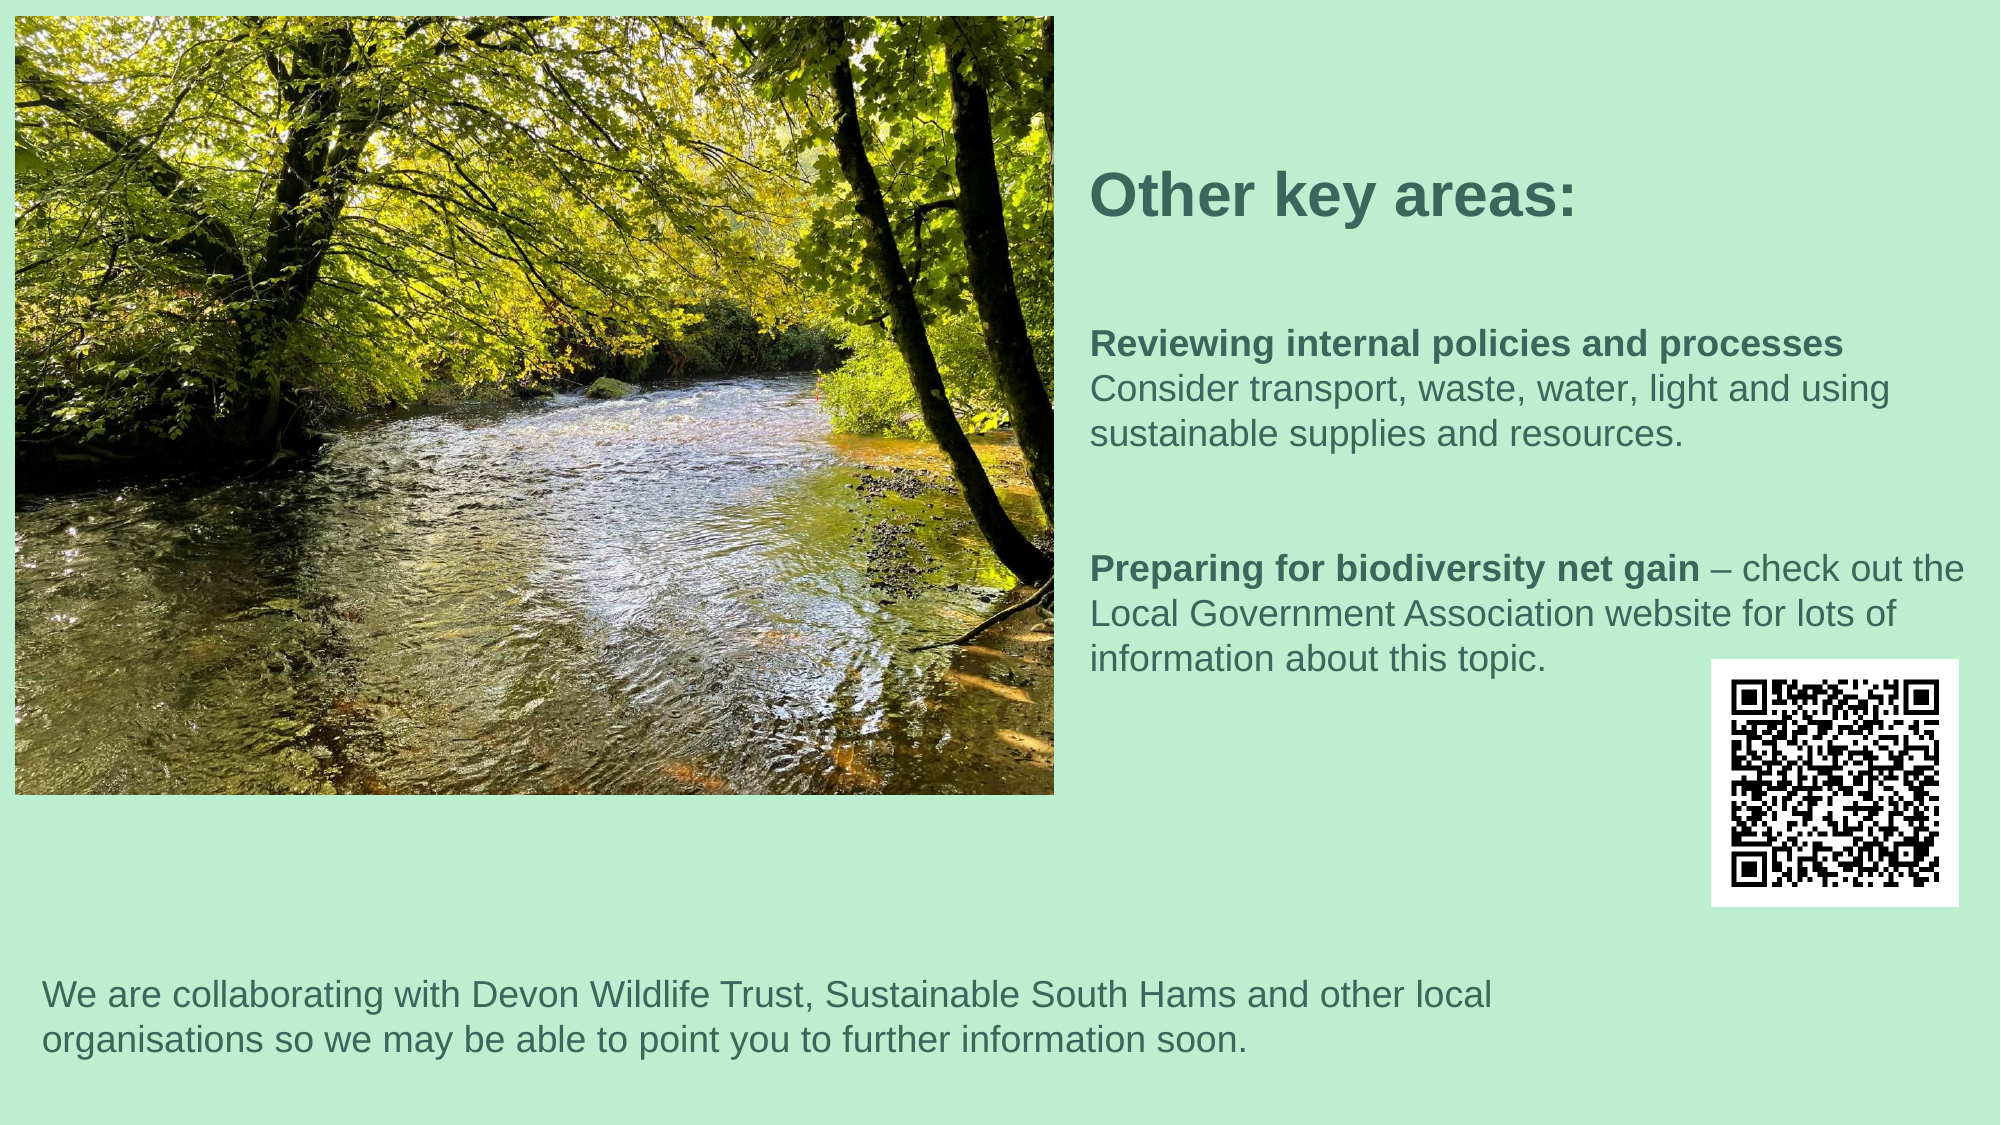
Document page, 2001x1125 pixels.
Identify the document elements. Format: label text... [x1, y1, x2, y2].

text_box We are collaborating with Devon Wildlife Trust, Sustainable South Hams and other local organisations so we may be able to point you to further information soon. [26, 962, 1597, 1069]
picture [15, 16, 1054, 795]
text_box Other key areas: Reviewing internal policies and processes Consider transport, waste, water, light and using sustainable supplies and resources. Preparing for biodiversity net gain – check out the Local Government Association website for lots of information about this topic. [1074, 56, 1989, 1125]
picture [1711, 659, 1959, 907]
